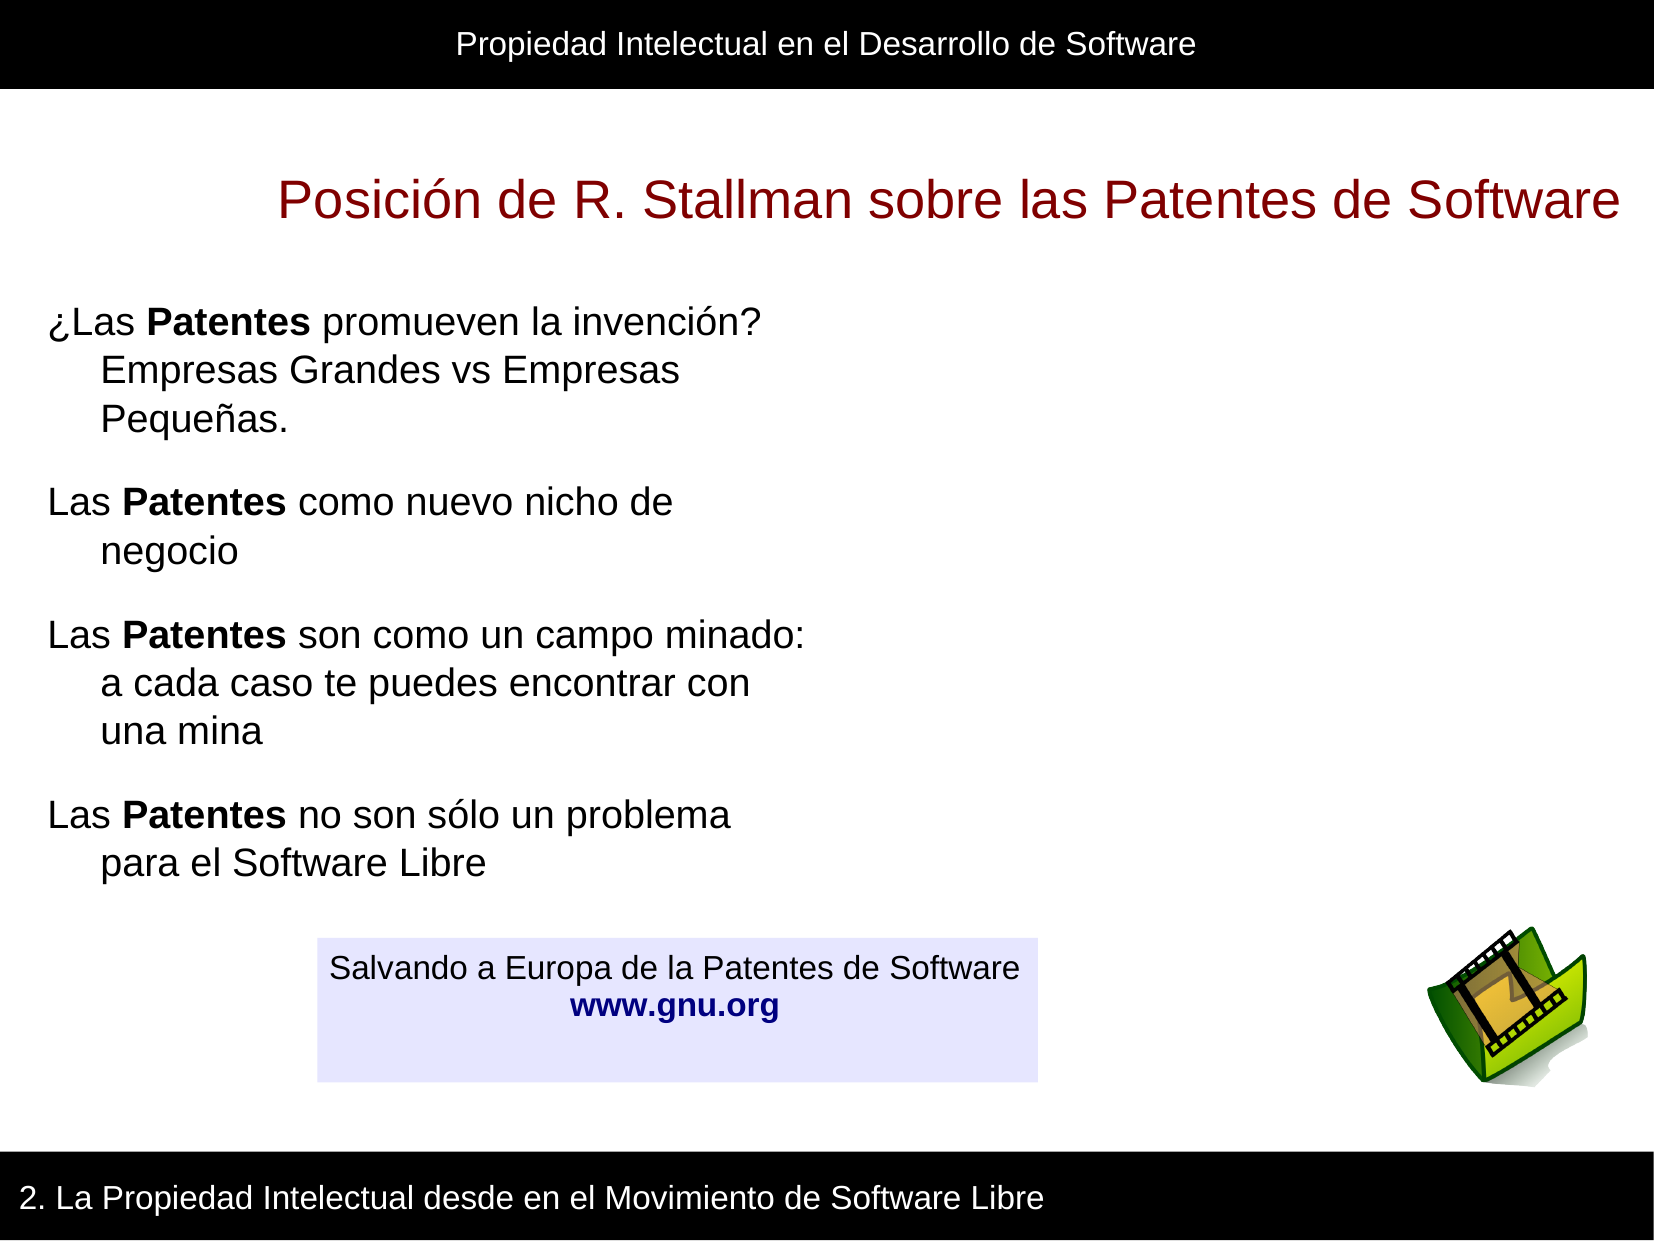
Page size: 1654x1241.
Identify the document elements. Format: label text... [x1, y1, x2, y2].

text_box Salvando a Europa de la Patentes de Software www.gnu.org [317, 937, 1038, 1083]
text_box 2. La Propiedad Intelectual desde en el Movimiento de Software Libre [18, 1180, 1047, 1218]
list ¿Las Patentes promueven la invención? Empresas Grandes vs Empresas Pequeñas. Las Patentes como nuevo nicho de negocio Las Patentes son como un campo minado: a cada caso te puedes encontrar con una mina Las Patentes no son sólo un problema para el Software Libre [29, 295, 808, 1122]
title Posición de R. Stallman sobre las Patentes de Software [147, 147, 1625, 252]
picture [1424, 923, 1590, 1089]
